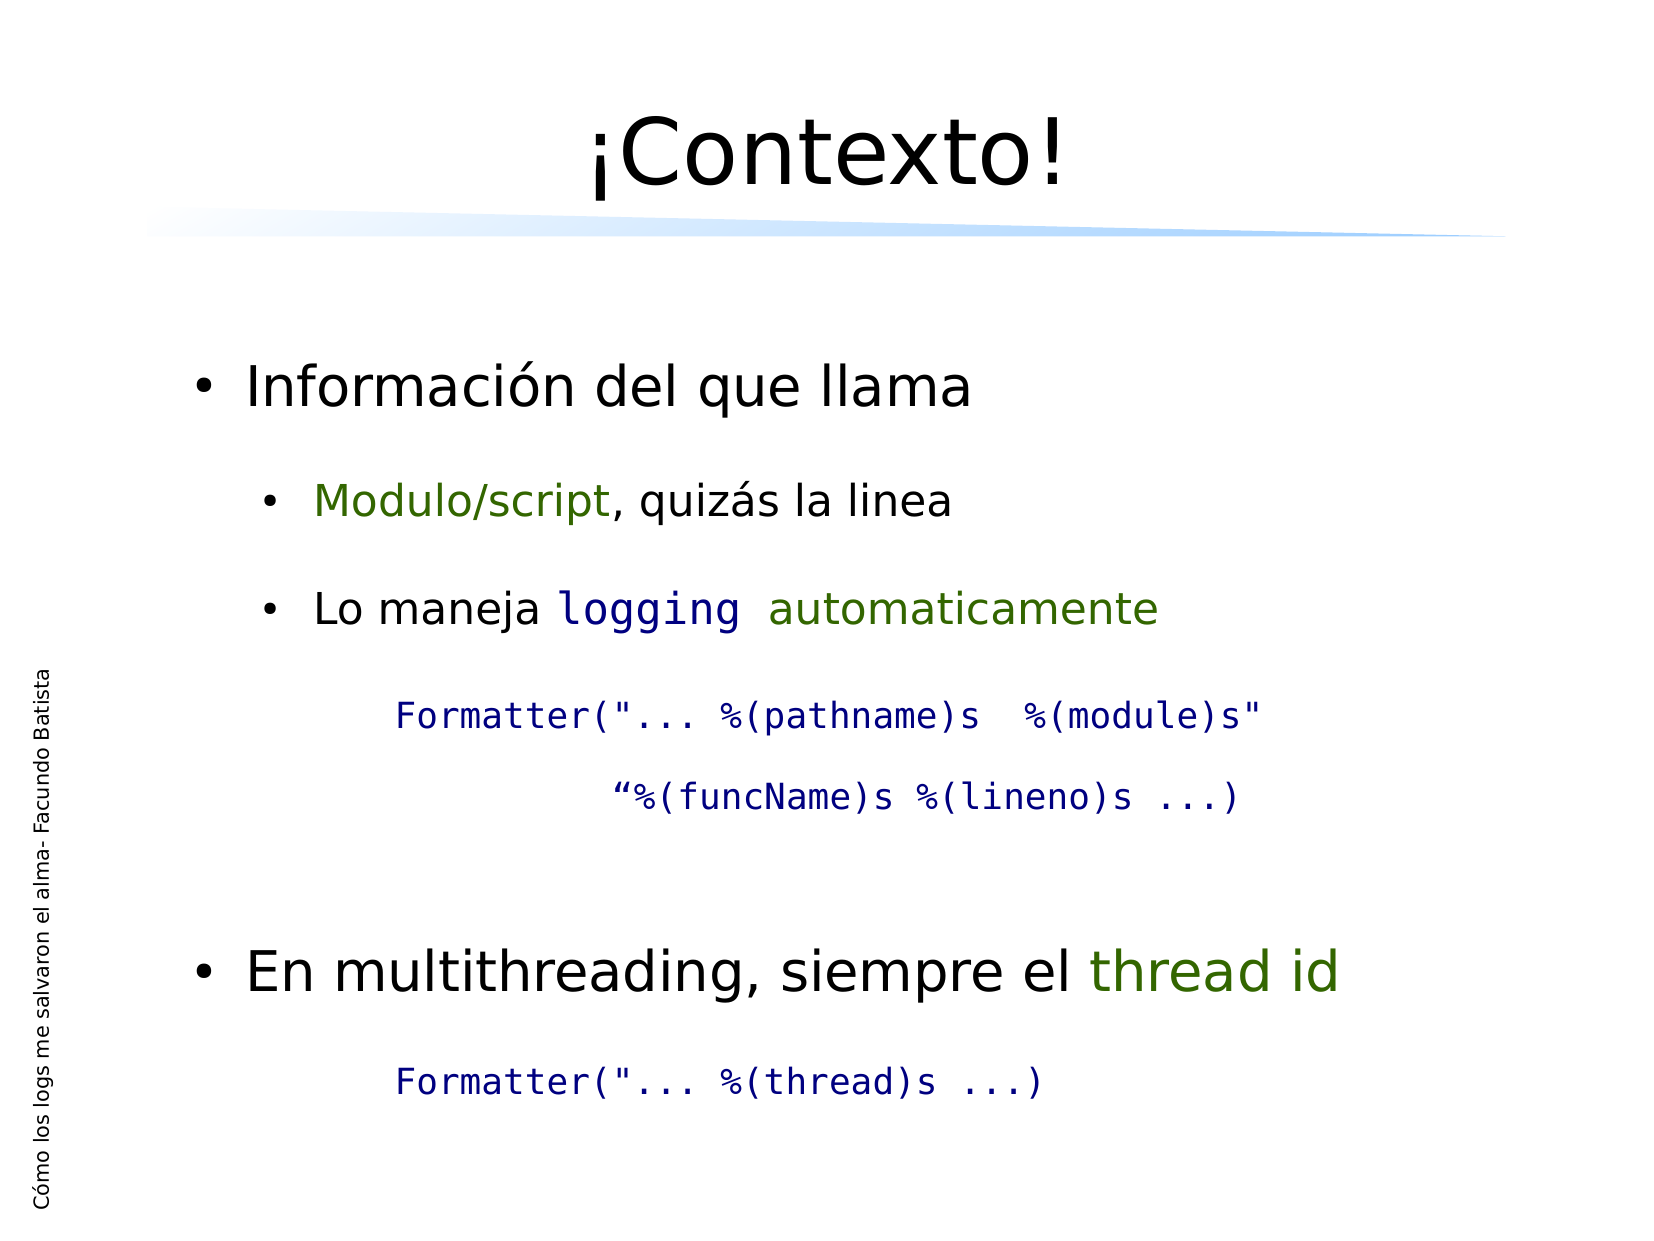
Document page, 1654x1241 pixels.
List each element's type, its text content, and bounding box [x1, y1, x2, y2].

title ¡Contexto! [82, 49, 1571, 257]
list Información del que llama Modulo/script, quizás la linea Lo maneja logging automaticamente Formatter("... %(pathname)s %(module)s" “%(funcName)s %(lineno)s ...) En multithreading, siempre el thread id Formatter("... %(thread)s ...) [177, 354, 1571, 1109]
